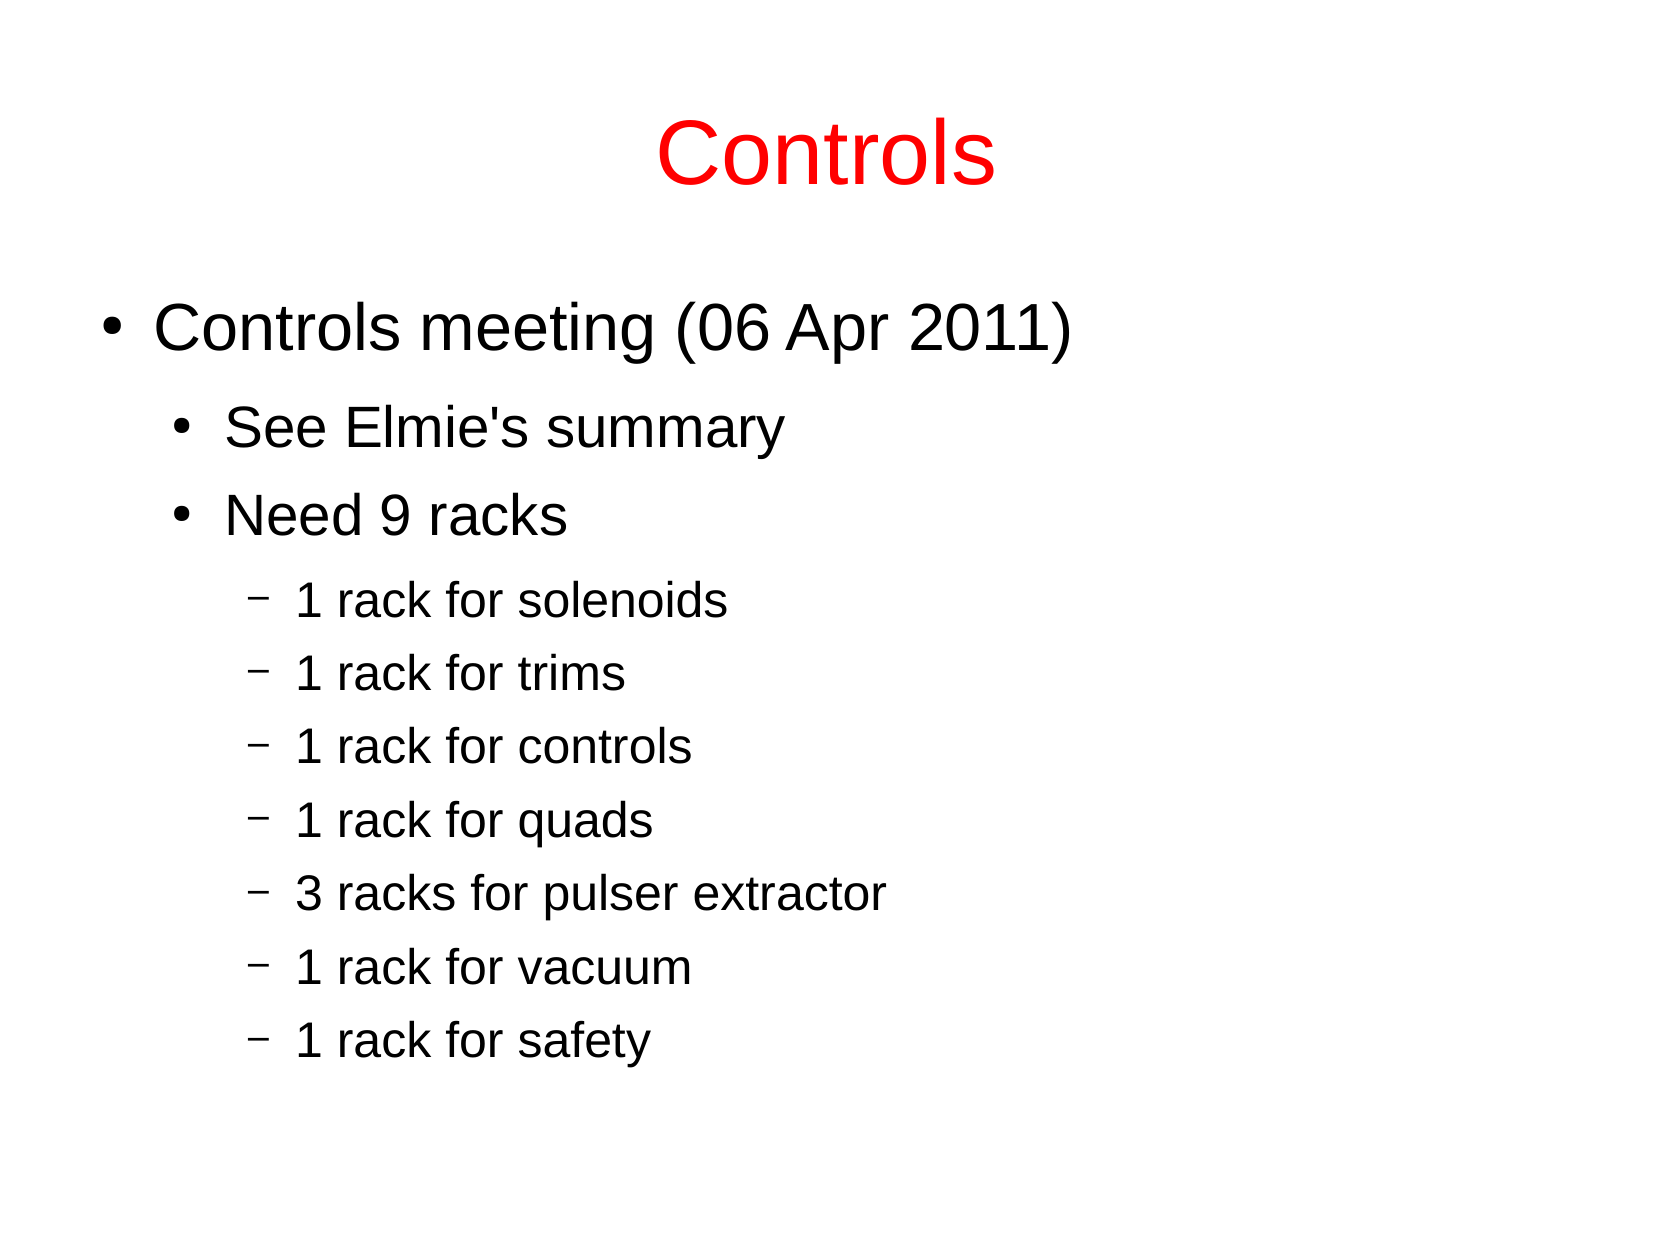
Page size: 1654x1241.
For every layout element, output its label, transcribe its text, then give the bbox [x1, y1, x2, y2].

title Controls [82, 49, 1571, 257]
list Controls meeting (06 Apr 2011) See Elmie's summary Need 9 racks 1 rack for solenoids 1 rack for trims 1 rack for controls 1 rack for quads 3 racks for pulser extractor 1 rack for vacuum 1 rack for safety [82, 290, 1571, 1109]
